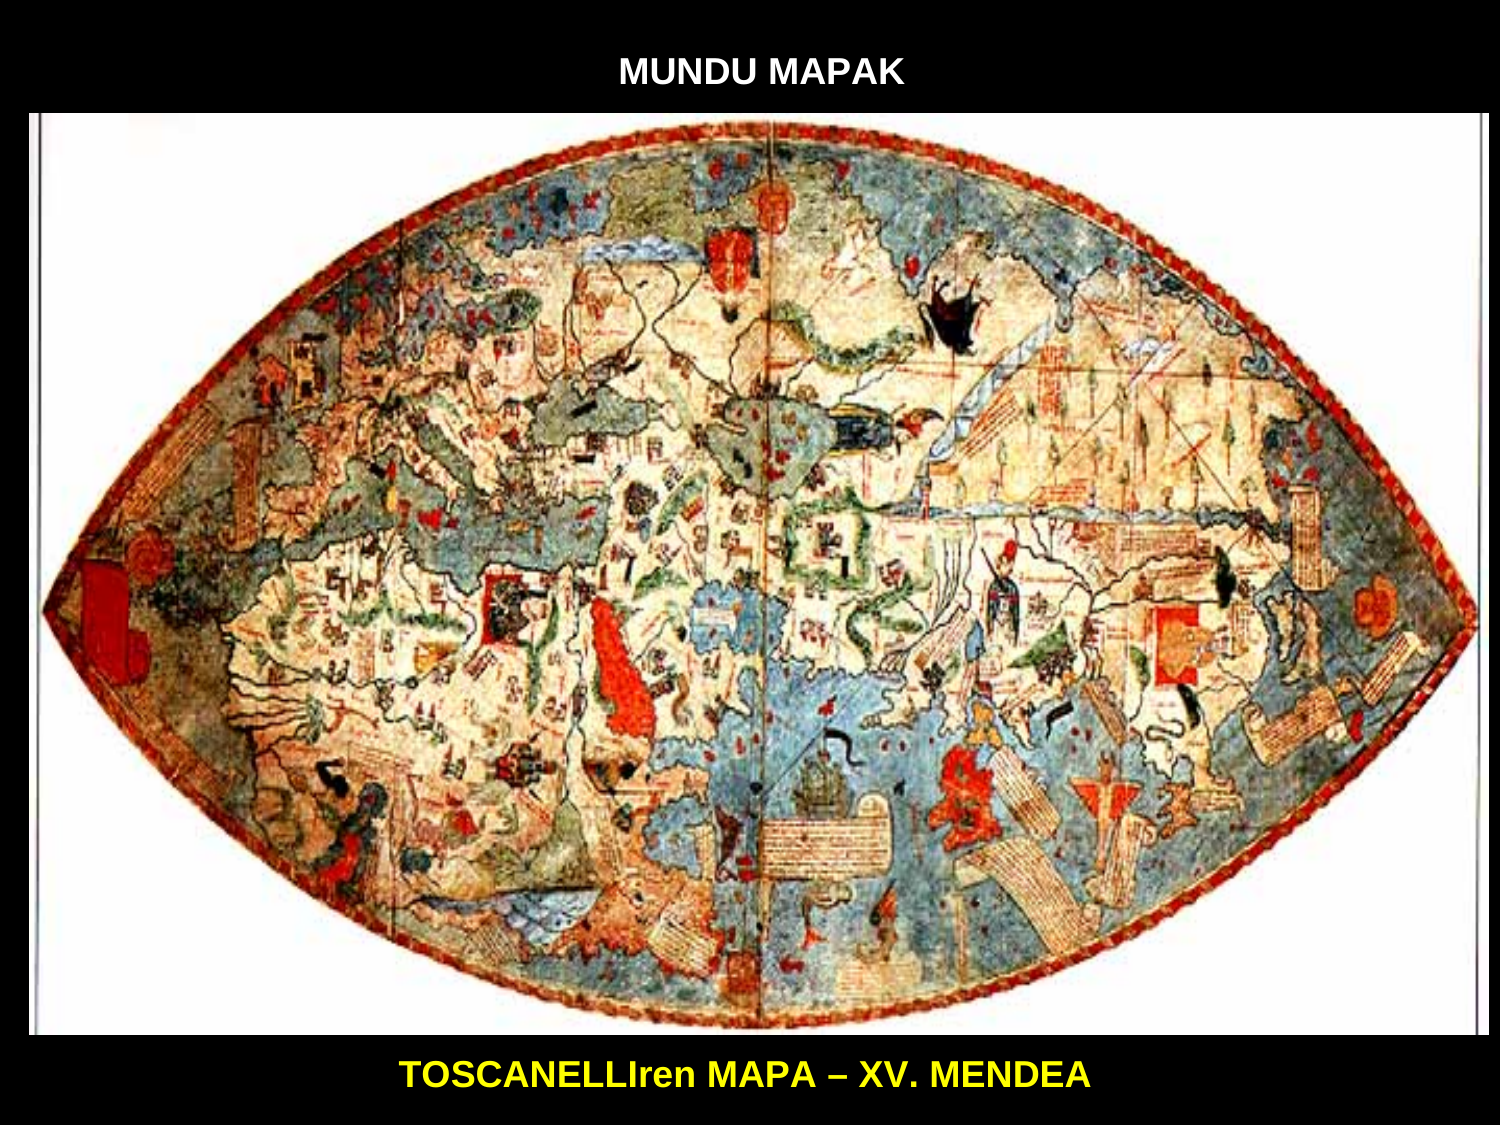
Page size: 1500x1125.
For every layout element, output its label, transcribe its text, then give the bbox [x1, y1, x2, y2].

picture [29, 113, 1489, 1035]
text_box TOSCANELLIren MAPA – XV. MENDEA [383, 1045, 1140, 1104]
text_box MUNDU MAPAK [407, 42, 1117, 101]
